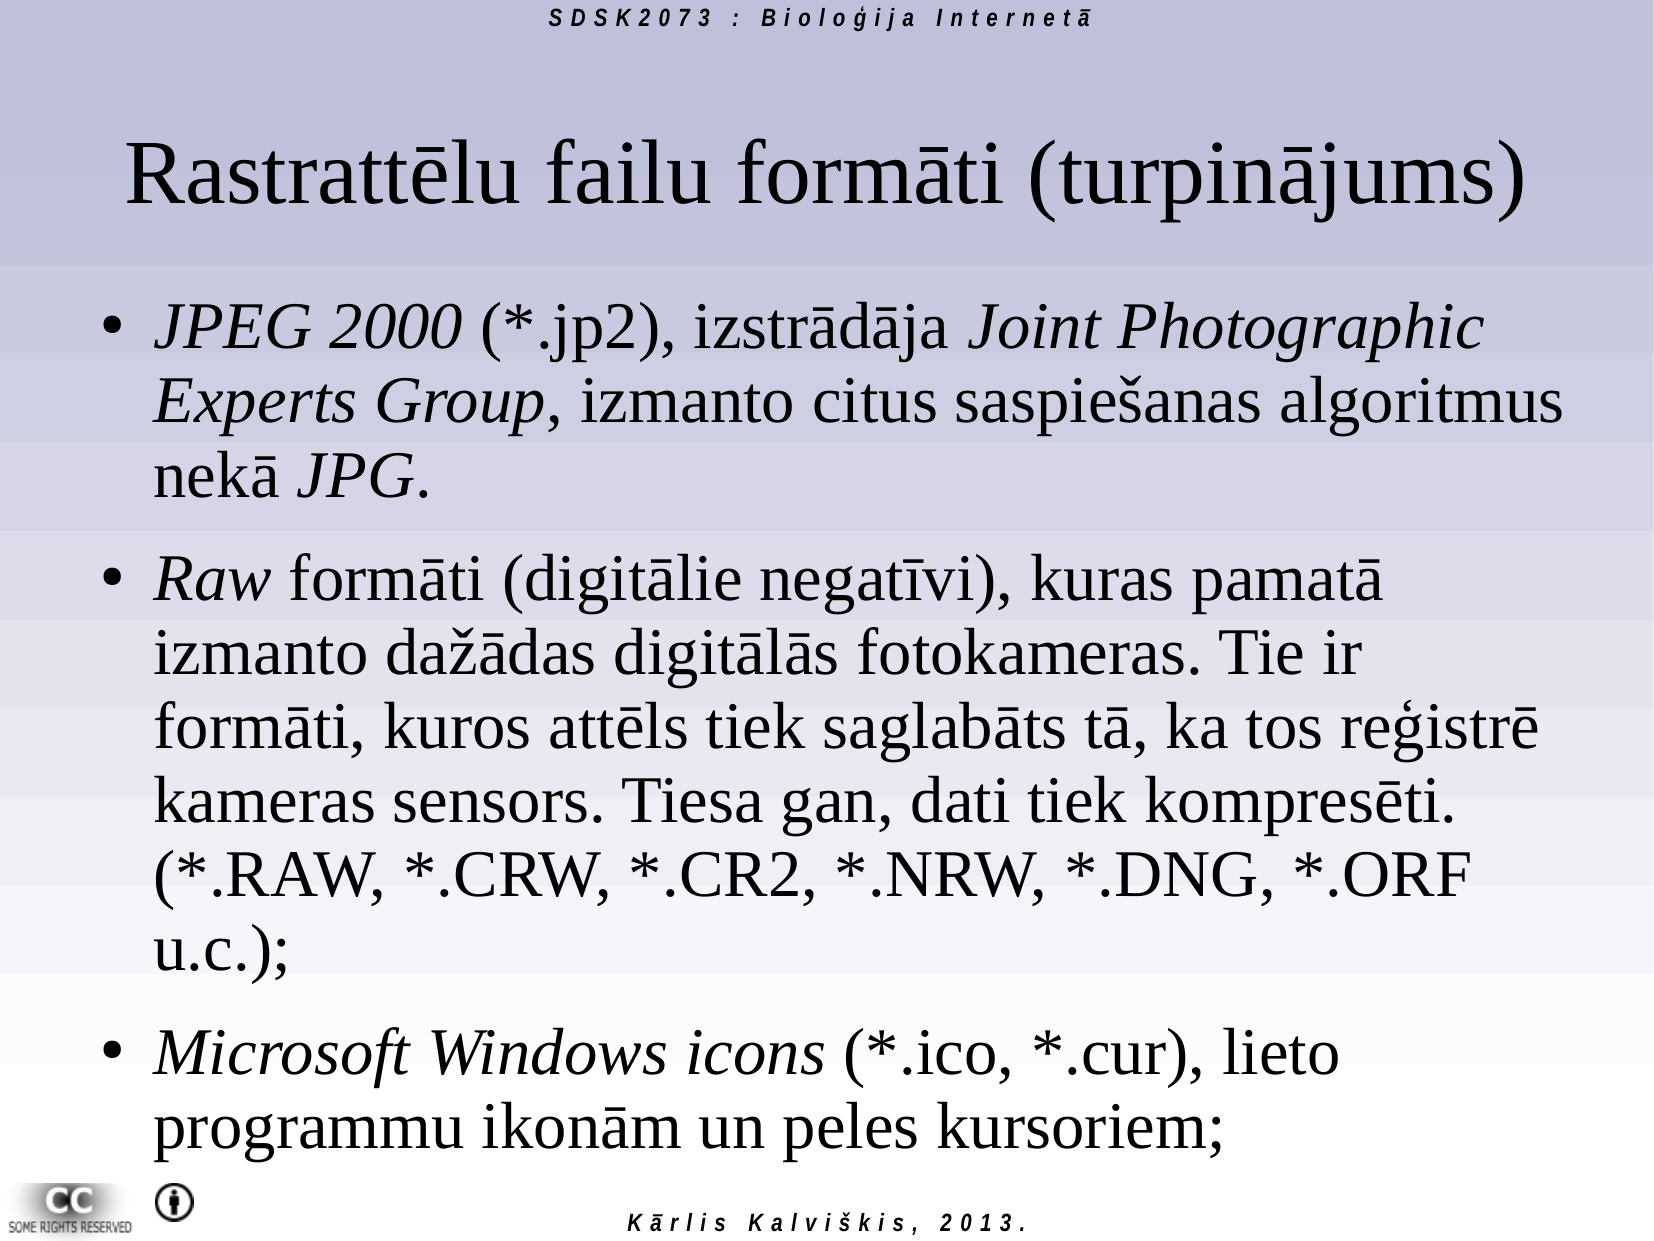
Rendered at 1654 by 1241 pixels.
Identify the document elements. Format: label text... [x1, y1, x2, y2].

list JPEG 2000 (*.jp2), izstrādāja Joint Photographic Experts Group, izmanto citus saspiešanas algoritmus nekā JPG. Raw formāti (digitālie negatīvi), kuras pamatā izmanto dažādas digitālās fotokameras. Tie ir formāti, kuros attēls tiek saglabāts tā, ka tos reģistrē kameras sensors. Tiesa gan, dati tiek kompresēti. (*.RAW, *.CRW, *.CR2, *.NRW, *.DNG, *.ORF u.c.); Microsoft Windows icons (*.ico, *.cur), lieto programmu ikonām un peles kursoriem; [82, 289, 1571, 1163]
picture [0, 0, 1654, 1241]
title Rastrattēlu failu formāti (turpinājums) [29, 49, 1625, 296]
